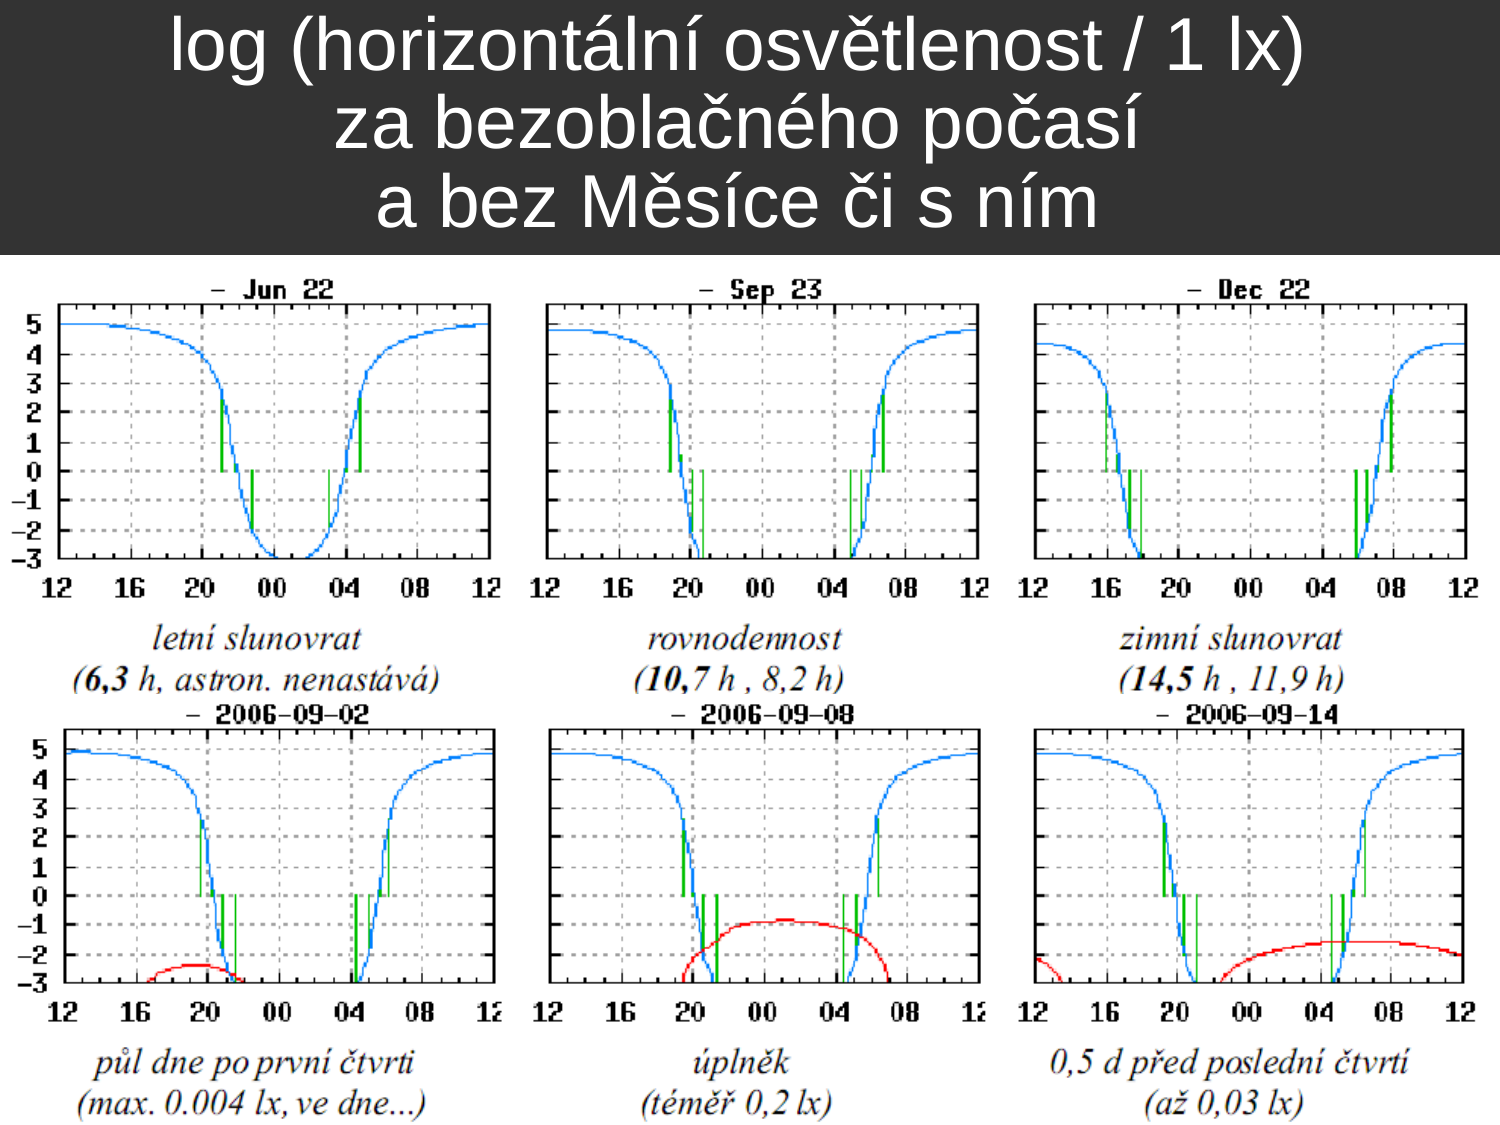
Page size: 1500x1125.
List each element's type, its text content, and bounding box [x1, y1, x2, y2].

picture [0, 255, 1500, 1125]
title log (horizontální osvětlenost / 1 lx) za bezoblačného počasí a bez Měsíce či s ním [63, 5, 1414, 246]
